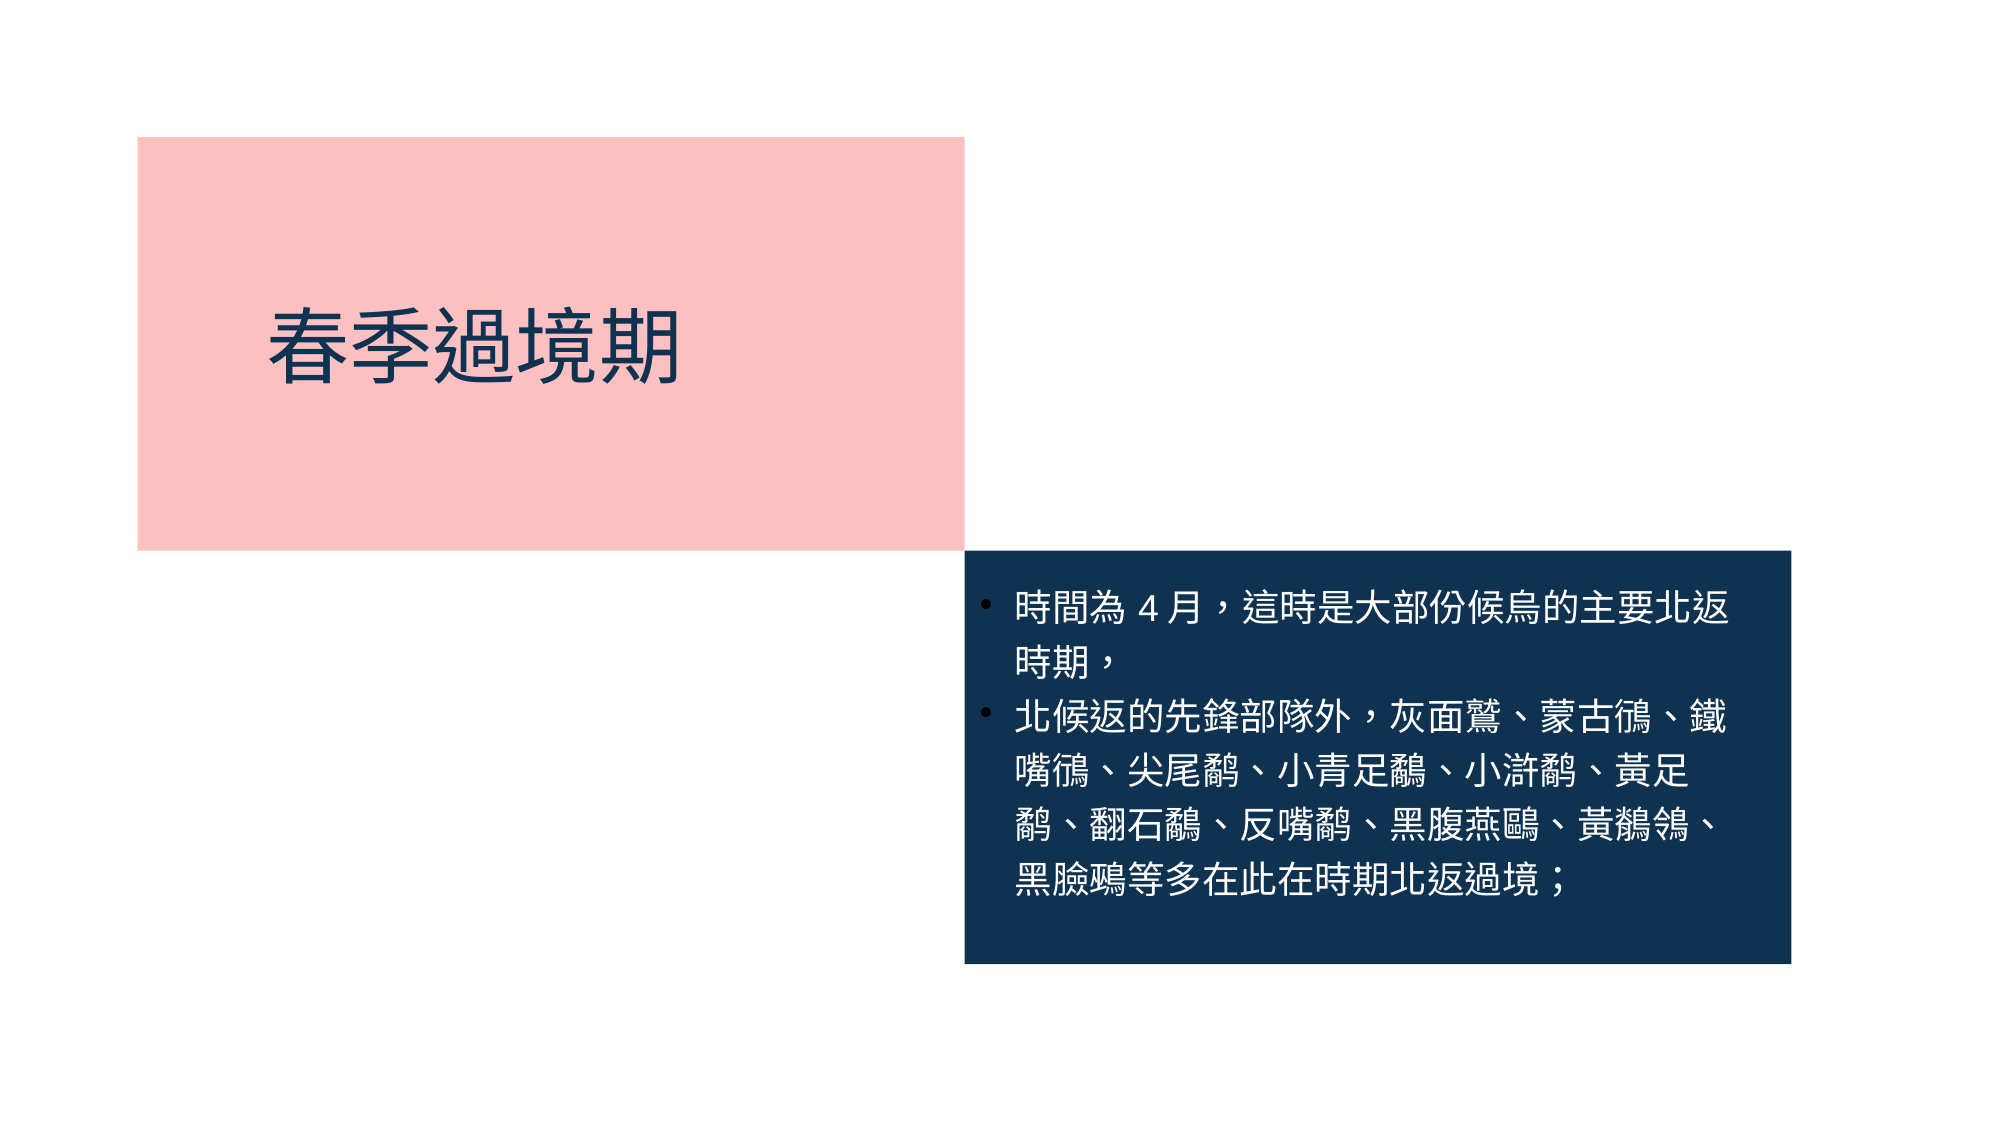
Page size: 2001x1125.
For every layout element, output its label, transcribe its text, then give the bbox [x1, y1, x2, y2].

text_box [1319, 877, 1325, 886]
text_box 春季過境期 [137, 137, 965, 551]
text_box [1247, 877, 1251, 891]
text_box 時間為4月，這時是大部份候烏的主要北返時期， 北候返的先鋒部隊外，灰面鷲、蒙古鴴、鐵嘴鴴、尖尾鹬、小青足鷸、小滸鹬、黃足鹬、翻石鷸、反嘴鹬、黑腹燕鷗、黃鶺鴒、黑臉鵐等多在此在時期北返過境； [964, 570, 1771, 877]
text_box [964, 550, 1792, 965]
text_box [1181, 880, 1195, 887]
